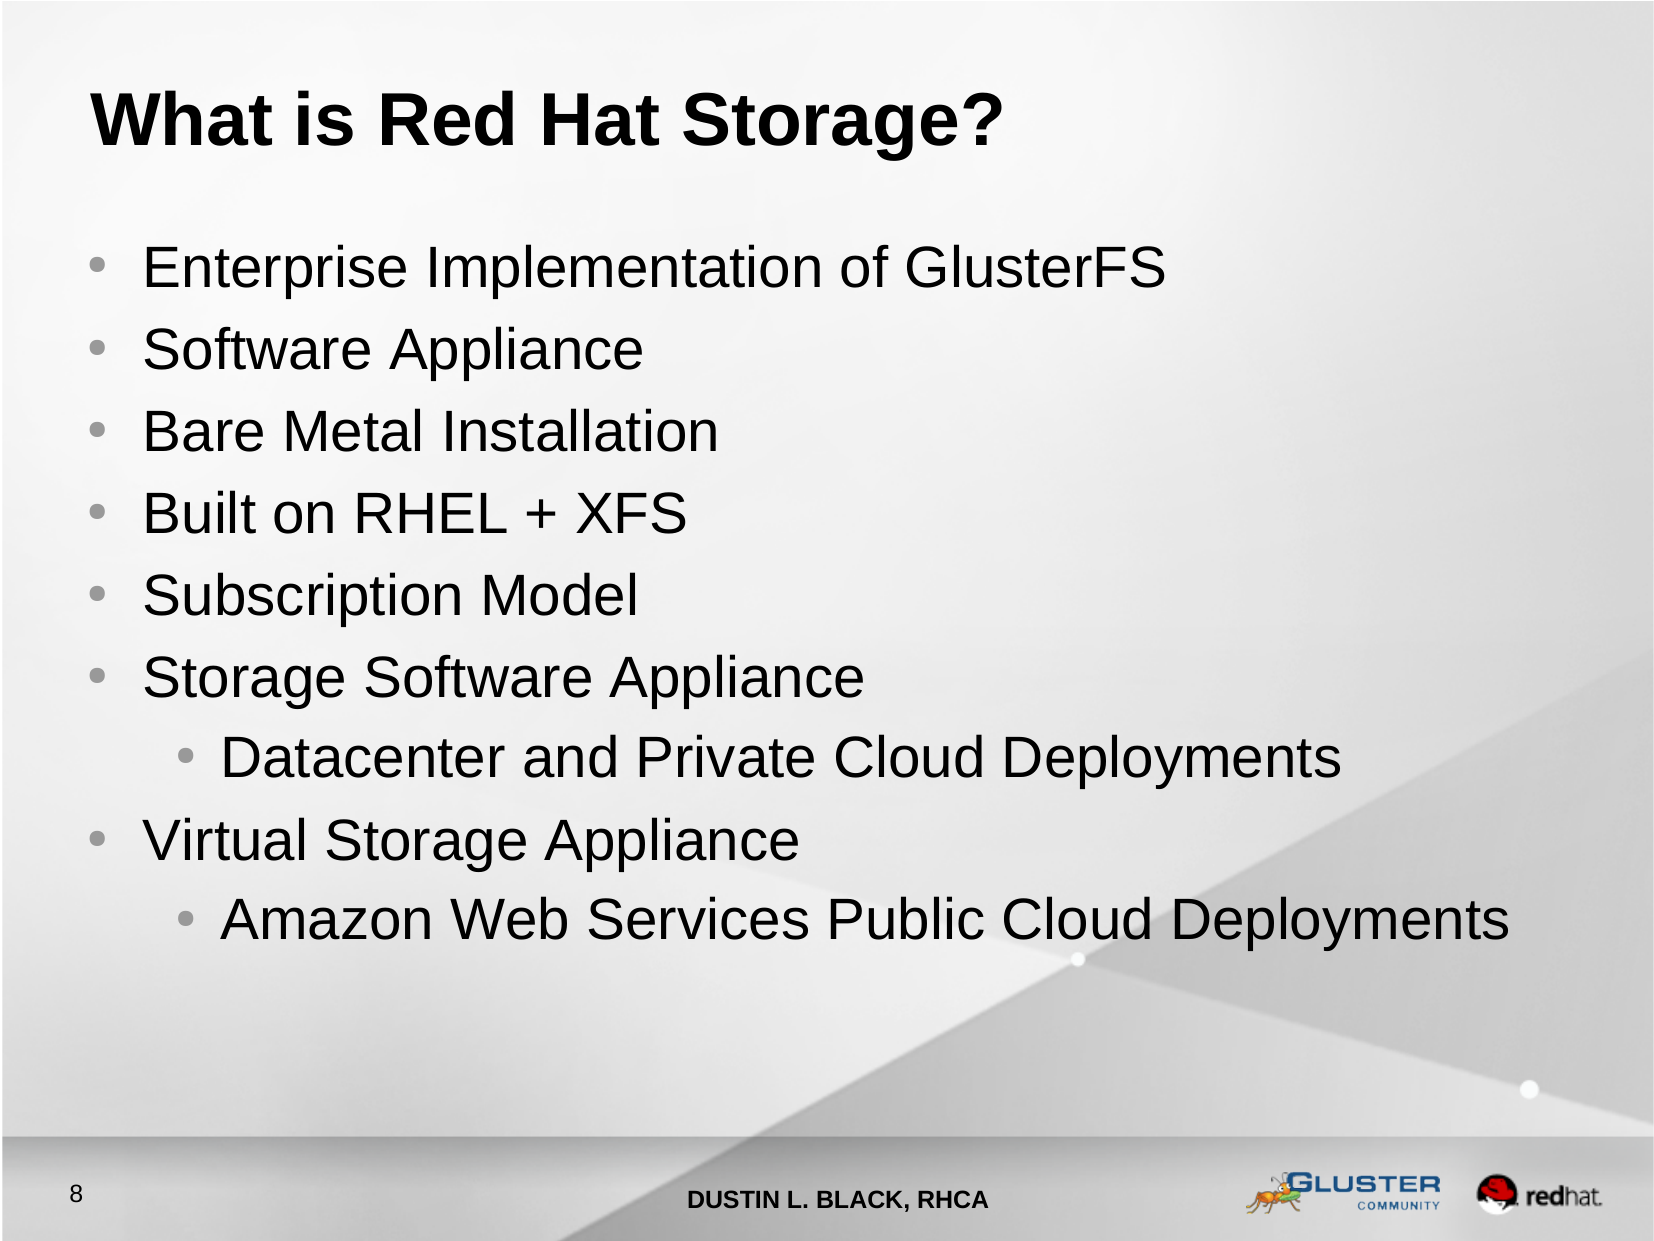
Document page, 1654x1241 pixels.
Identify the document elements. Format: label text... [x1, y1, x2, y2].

title What is Red Hat Storage? [90, 15, 1579, 223]
list Enterprise Implementation of GlusterFS Software Appliance Bare Metal Installation Built on RHEL + XFS Subscription Model Storage Software Appliance Datacenter and Private Cloud Deployments Virtual Storage Appliance Amazon Web Services Public Cloud Deployments [86, 232, 1576, 1111]
picture [2, 1, 1654, 1241]
